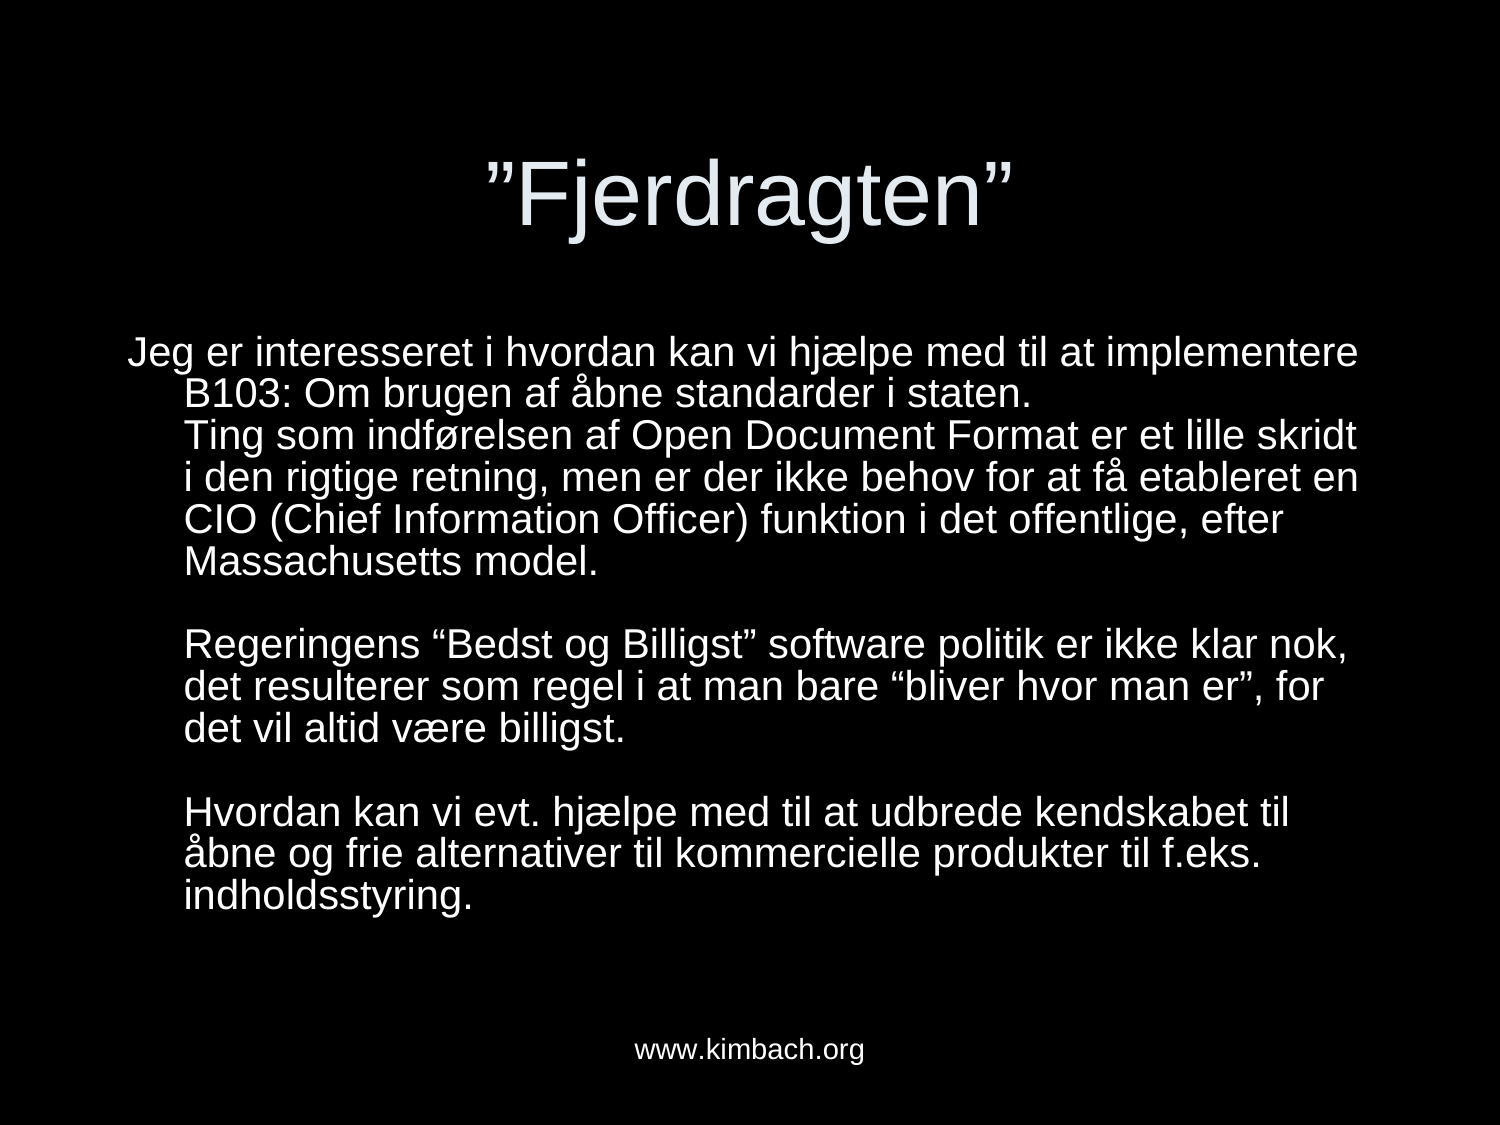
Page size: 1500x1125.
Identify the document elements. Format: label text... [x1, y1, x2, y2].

list Jeg er interesseret i hvordan kan vi hjælpe med til at implementere B103: Om brugen af åbne standarder i staten. Ting som indførelsen af Open Document Format er et lille skridt i den rigtige retning, men er der ikke behov for at få etableret en CIO (Chief Information Officer) funktion i det offentlige, efter Massachusetts model. Regeringens “Bedst og Billigst” software politik er ikke klar nok, det resulterer som regel i at man bare “bliver hvor man er”, for det vil altid være billigst. Hvordan kan vi evt. hjælpe med til at udbrede kendskabet til åbne og frie alternativer til kommercielle produkter til f.eks. indholdsstyring. [112, 324, 1388, 1001]
title ”Fjerdragten” [112, 99, 1388, 288]
